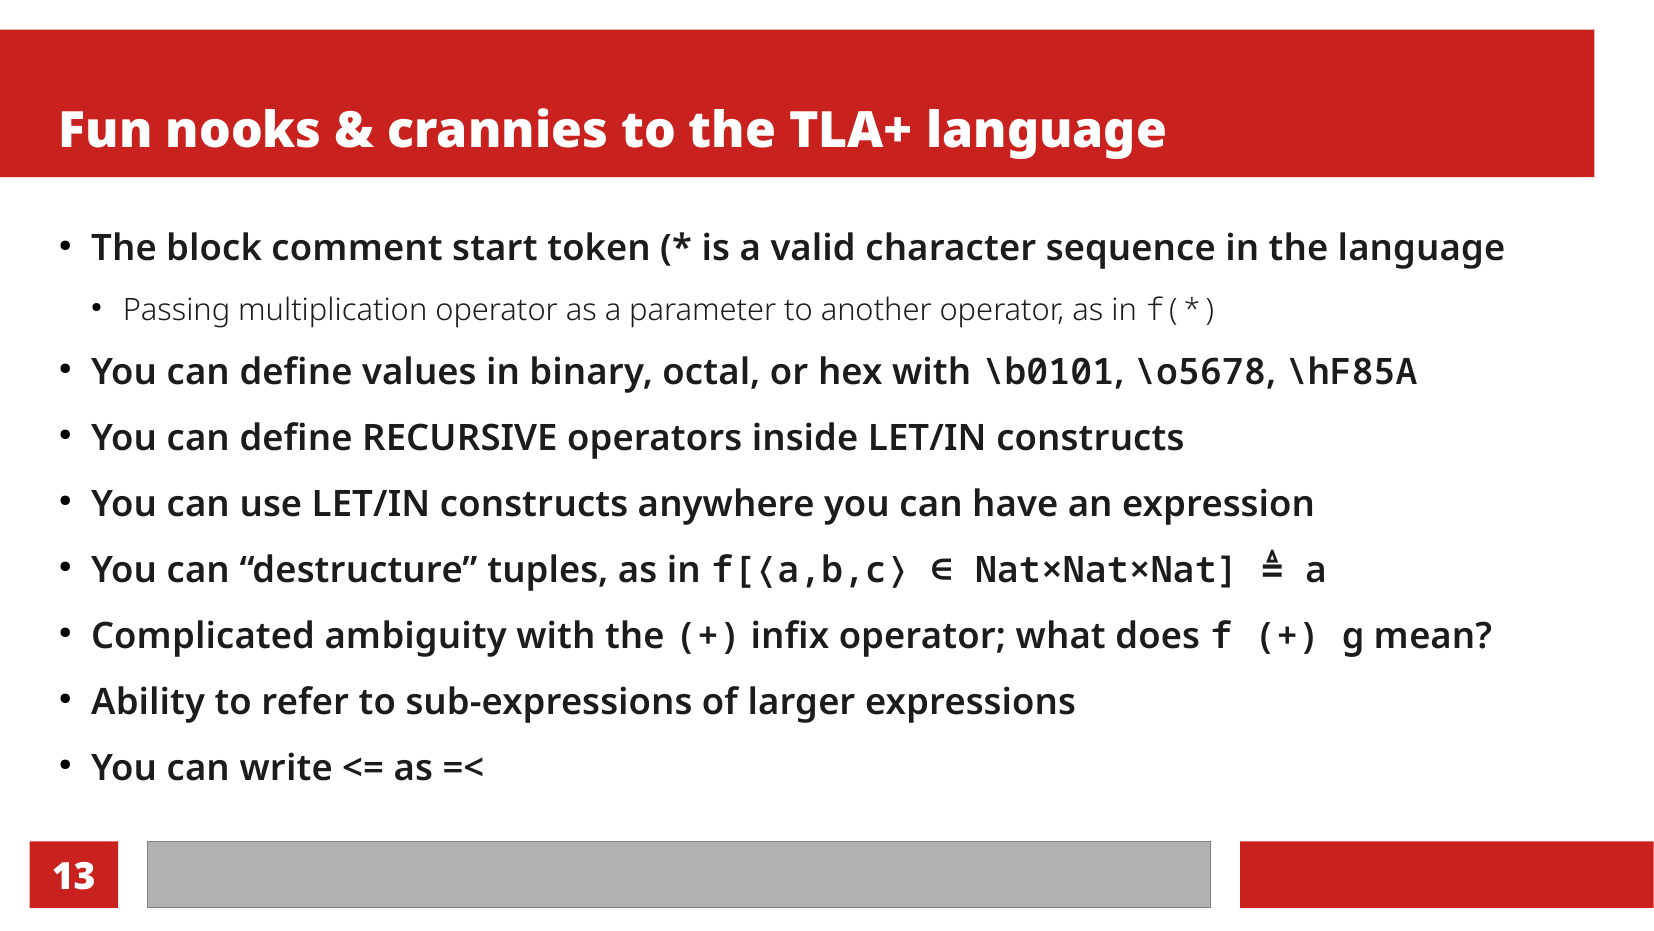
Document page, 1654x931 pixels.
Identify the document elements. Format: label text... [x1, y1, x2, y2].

title Fun nooks & crannies to the TLA+ language [59, 44, 1595, 163]
list The block comment start token (* is a valid character sequence in the language Passing multiplication operator as a parameter to another operator, as in f(*) You can define values in binary, octal, or hex with \b0101, \o5678, \hF85A You can define RECURSIVE operators inside LET/IN constructs You can use LET/IN constructs anywhere you can have an expression You can “destructure” tuples, as in f[⟨a,b,c⟩ ∈ Nat×Nat×Nat] ≜ a Complicated ambiguity with the (+) infix operator; what does f (+) g mean? Ability to refer to sub-expressions of larger expressions You can write <= as =< [59, 221, 1565, 798]
